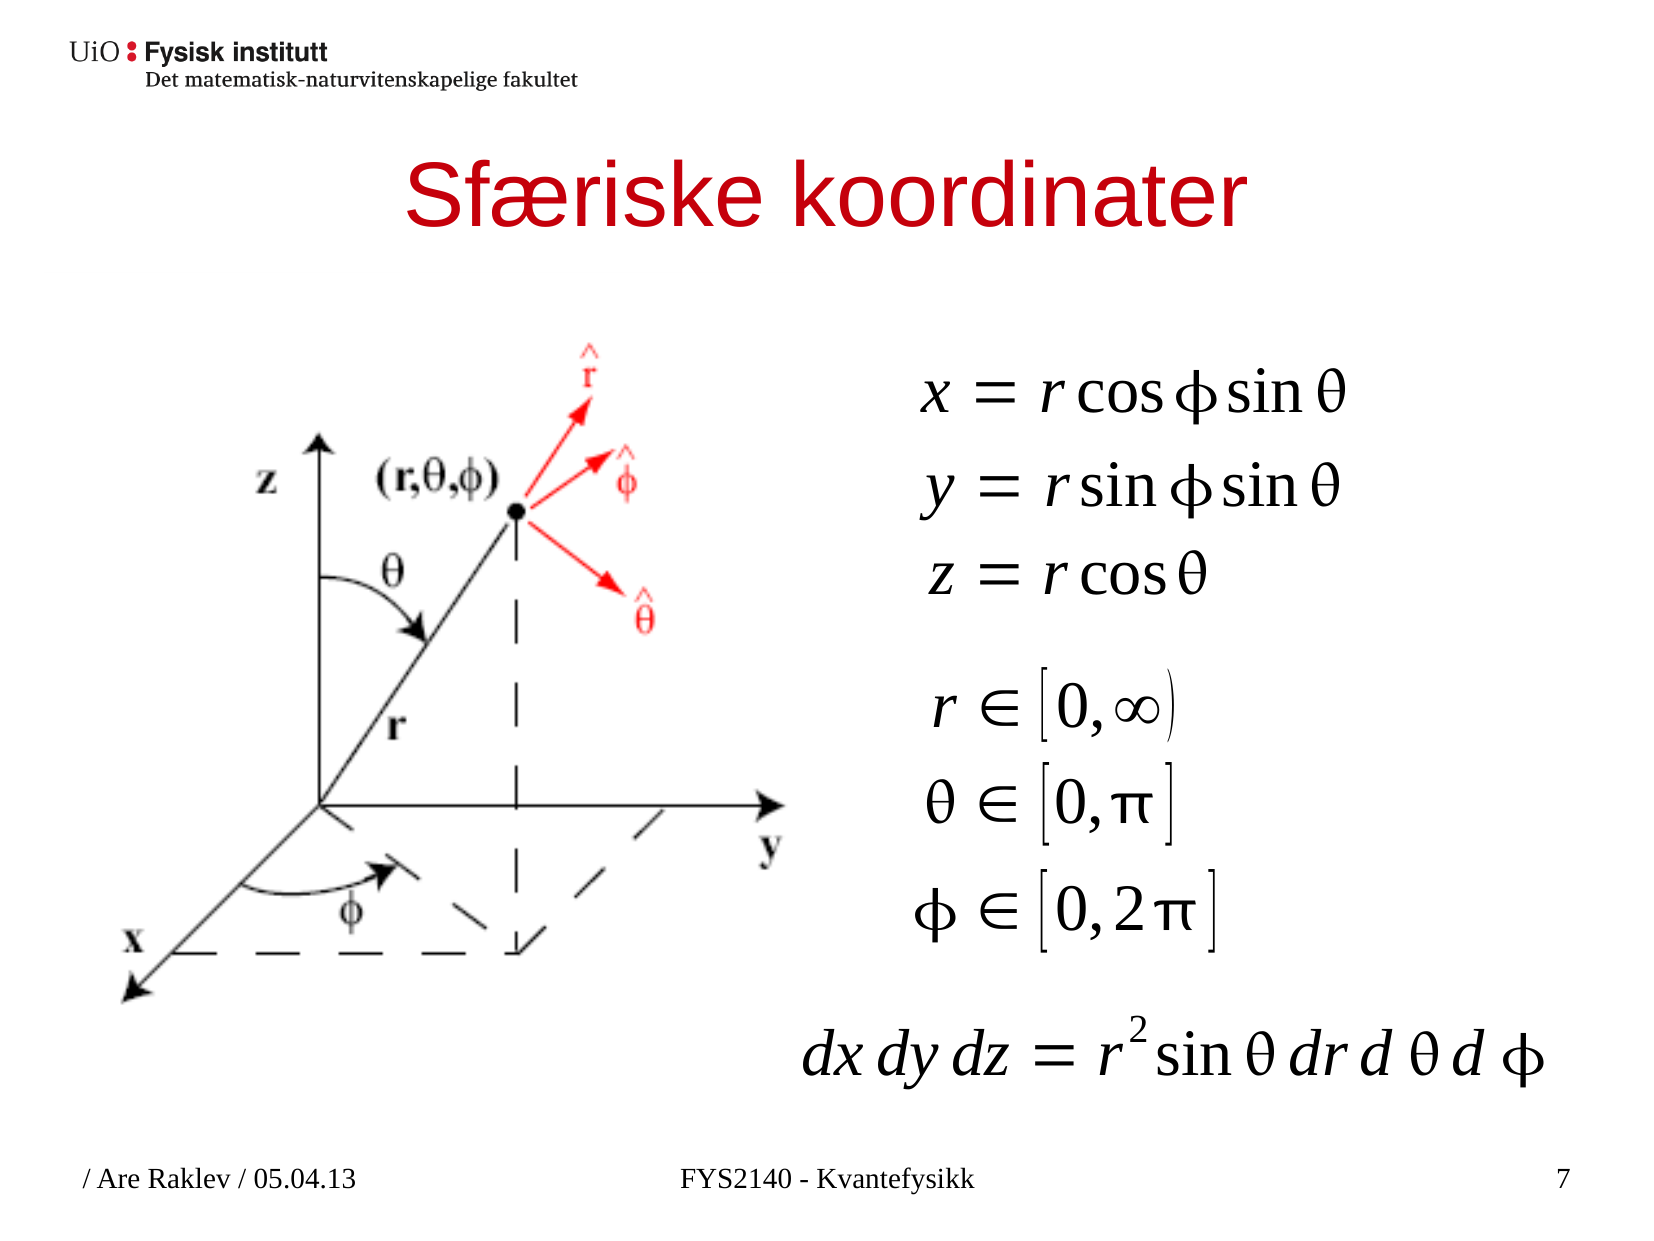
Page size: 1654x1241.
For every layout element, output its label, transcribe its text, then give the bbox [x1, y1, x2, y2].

chart [911, 445, 1351, 528]
chart [911, 351, 1357, 434]
picture [68, 37, 581, 93]
chart [905, 865, 1223, 956]
title Sfæriske koordinater [82, 90, 1571, 298]
chart [793, 1007, 1552, 1097]
picture [44, 271, 832, 1049]
chart [917, 534, 1218, 617]
chart [917, 759, 1181, 850]
chart [922, 664, 1183, 746]
